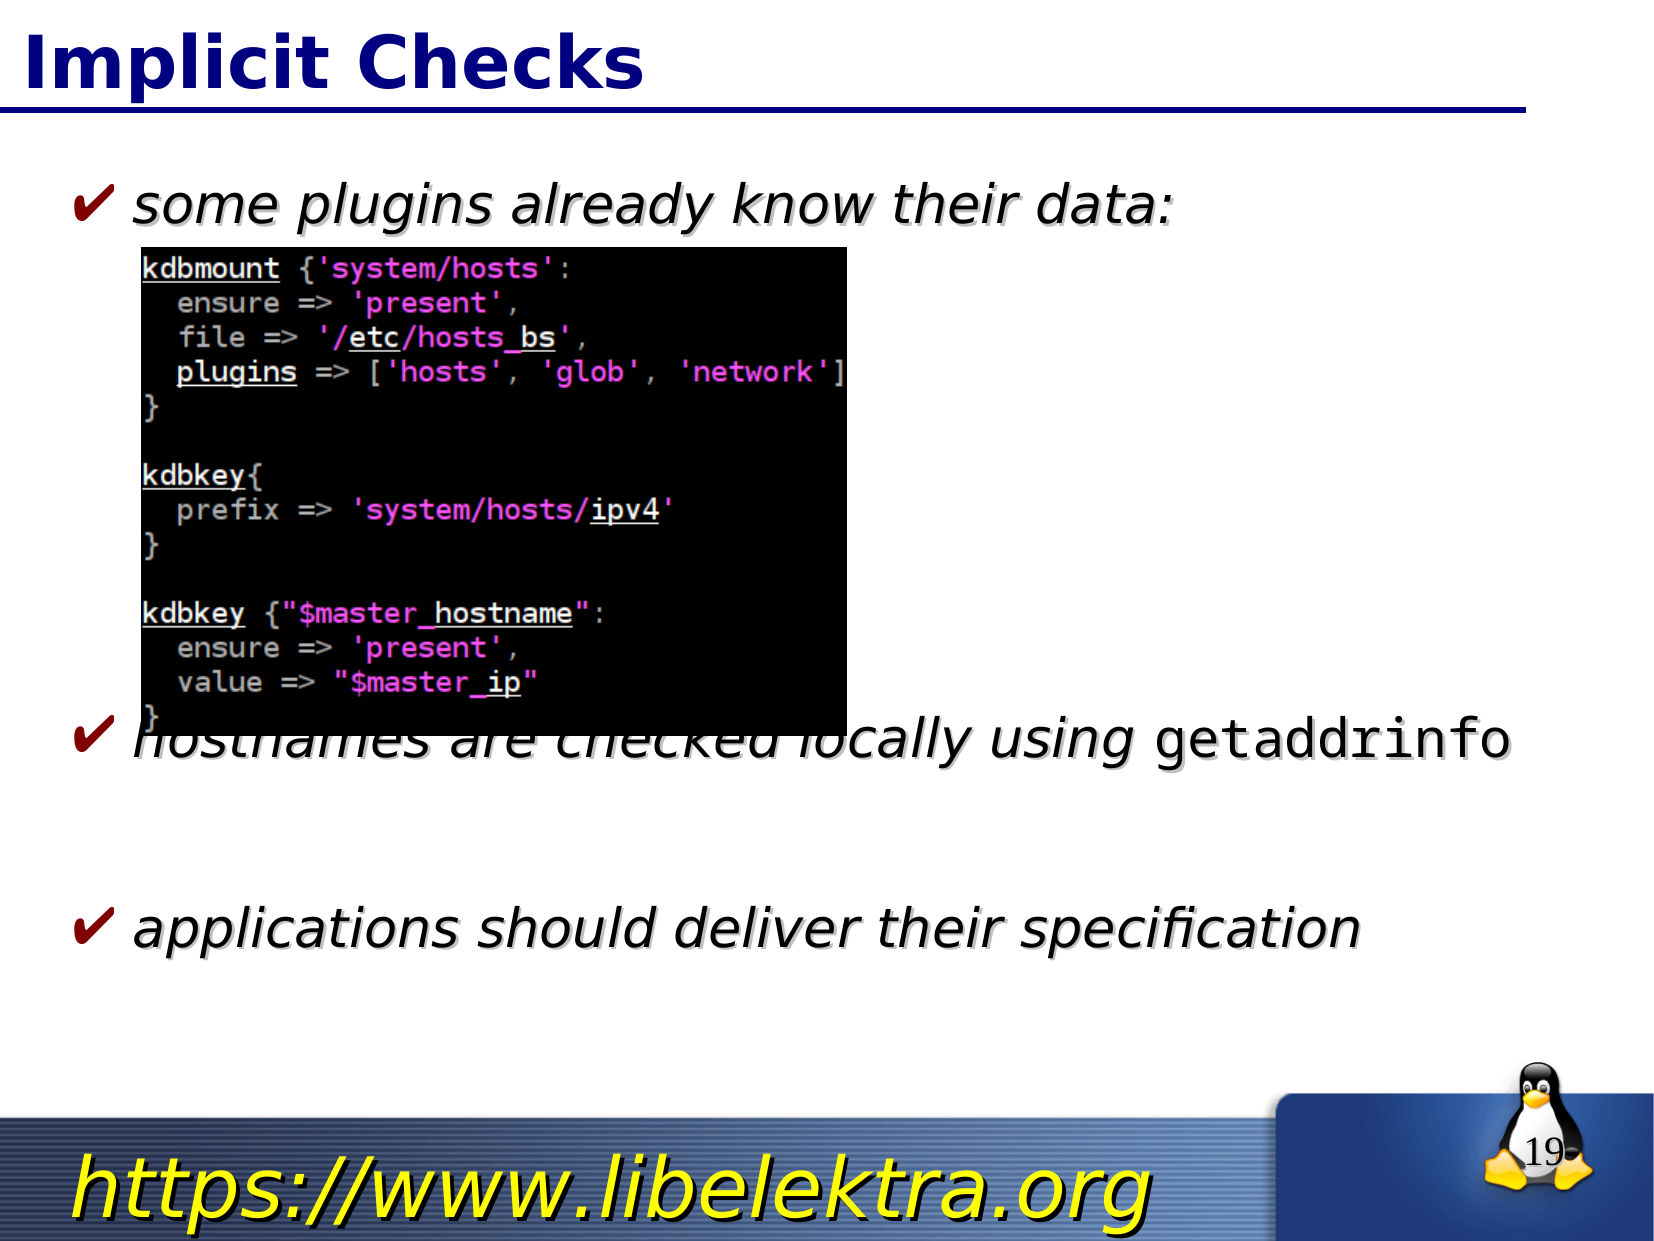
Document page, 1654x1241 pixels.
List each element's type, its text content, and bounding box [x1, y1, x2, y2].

list some plugins already know their data: hostnames are checked locally using getaddrinfo applications should deliver their specification [59, 161, 1633, 1014]
text_box Implicit Checks [22, 15, 1611, 111]
text_box <Foliennummer> [1248, 1122, 1566, 1178]
picture [0, 1061, 1654, 1241]
picture [141, 247, 847, 736]
